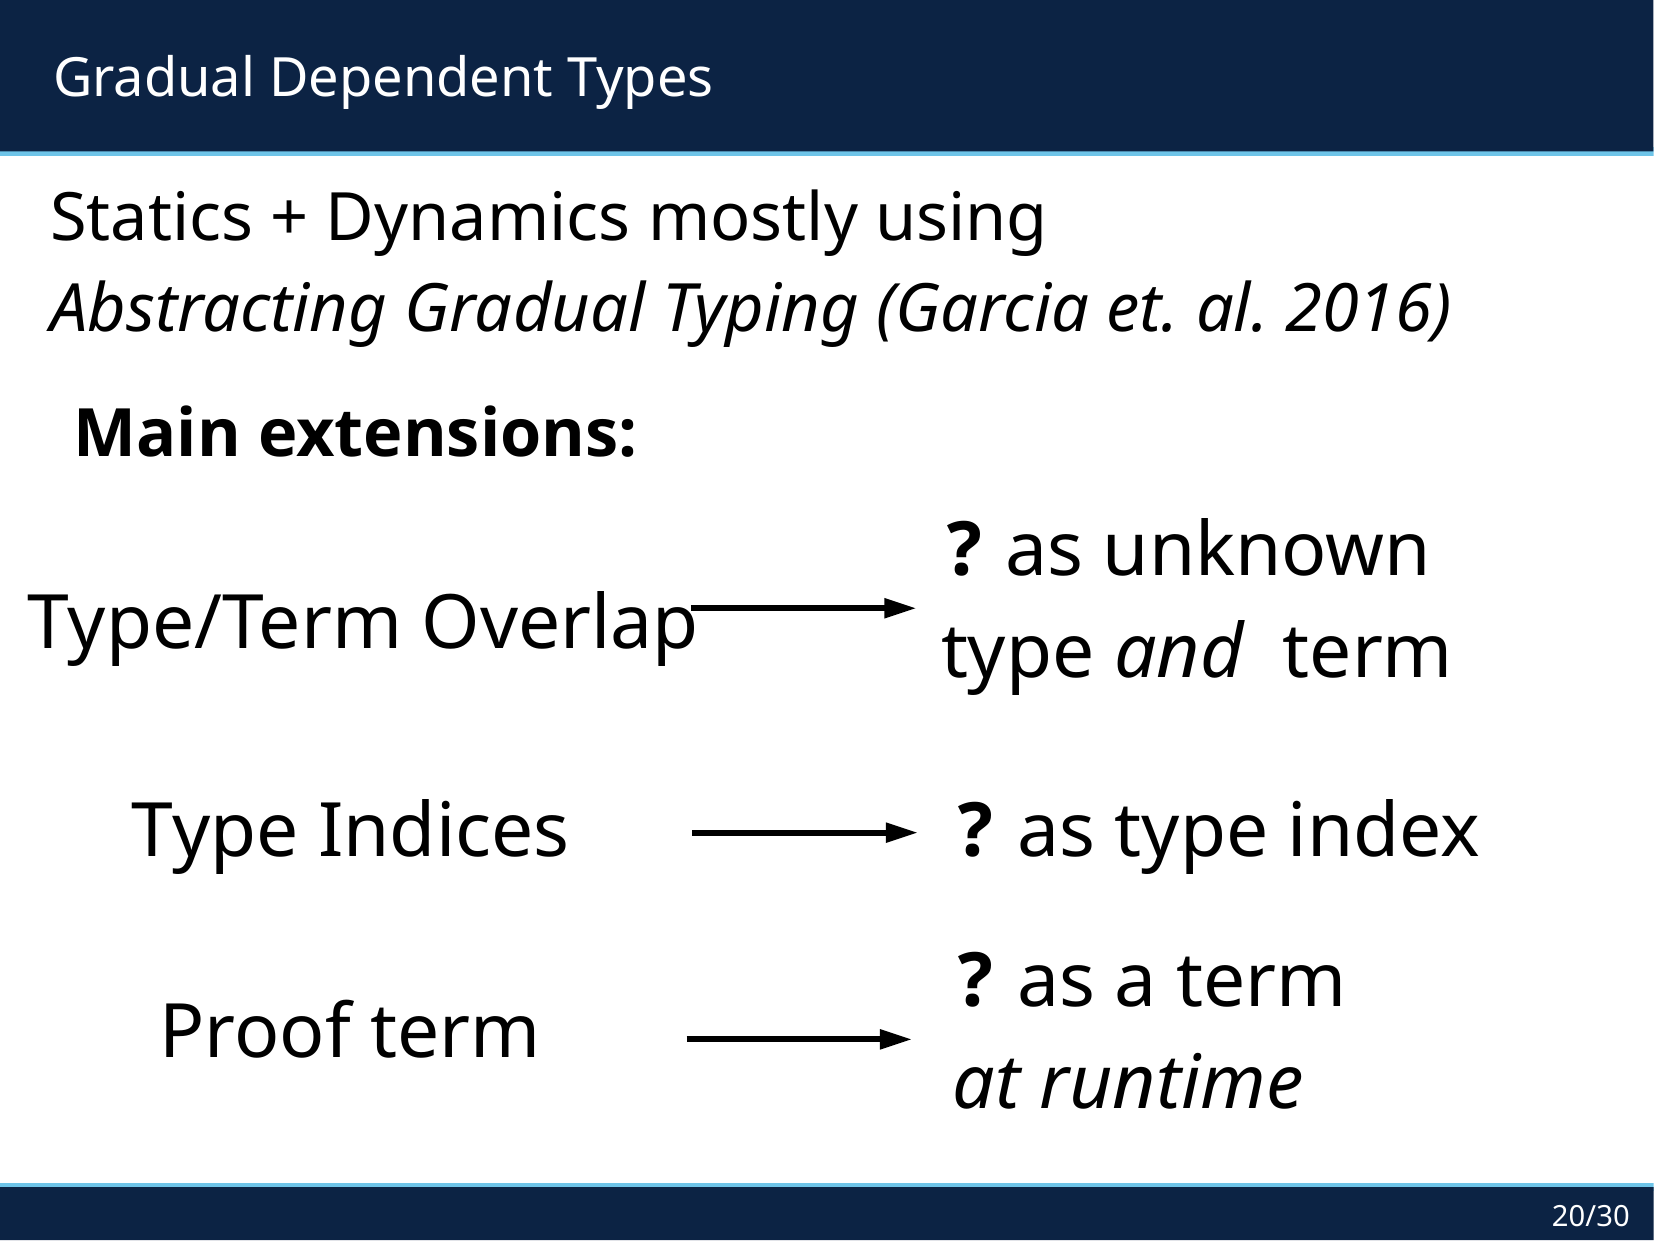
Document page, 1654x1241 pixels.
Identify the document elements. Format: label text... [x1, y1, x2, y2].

text_box ? as type index [938, 775, 1476, 881]
text_box Type Indices [117, 775, 558, 881]
text_box ? as unknown type and term [926, 499, 1449, 696]
text_box Main extensions: [59, 343, 780, 519]
text_box ? as a term at runtime [938, 930, 1368, 1127]
text_box Statics + Dynamics mostly using Abstracting Gradual Typing (Garcia et. al. 2016) [35, 172, 1560, 348]
text_box Proof term [144, 975, 530, 1081]
title Gradual Dependent Types [0, 0, 1654, 152]
text_box Type/Term Overlap [12, 566, 680, 673]
